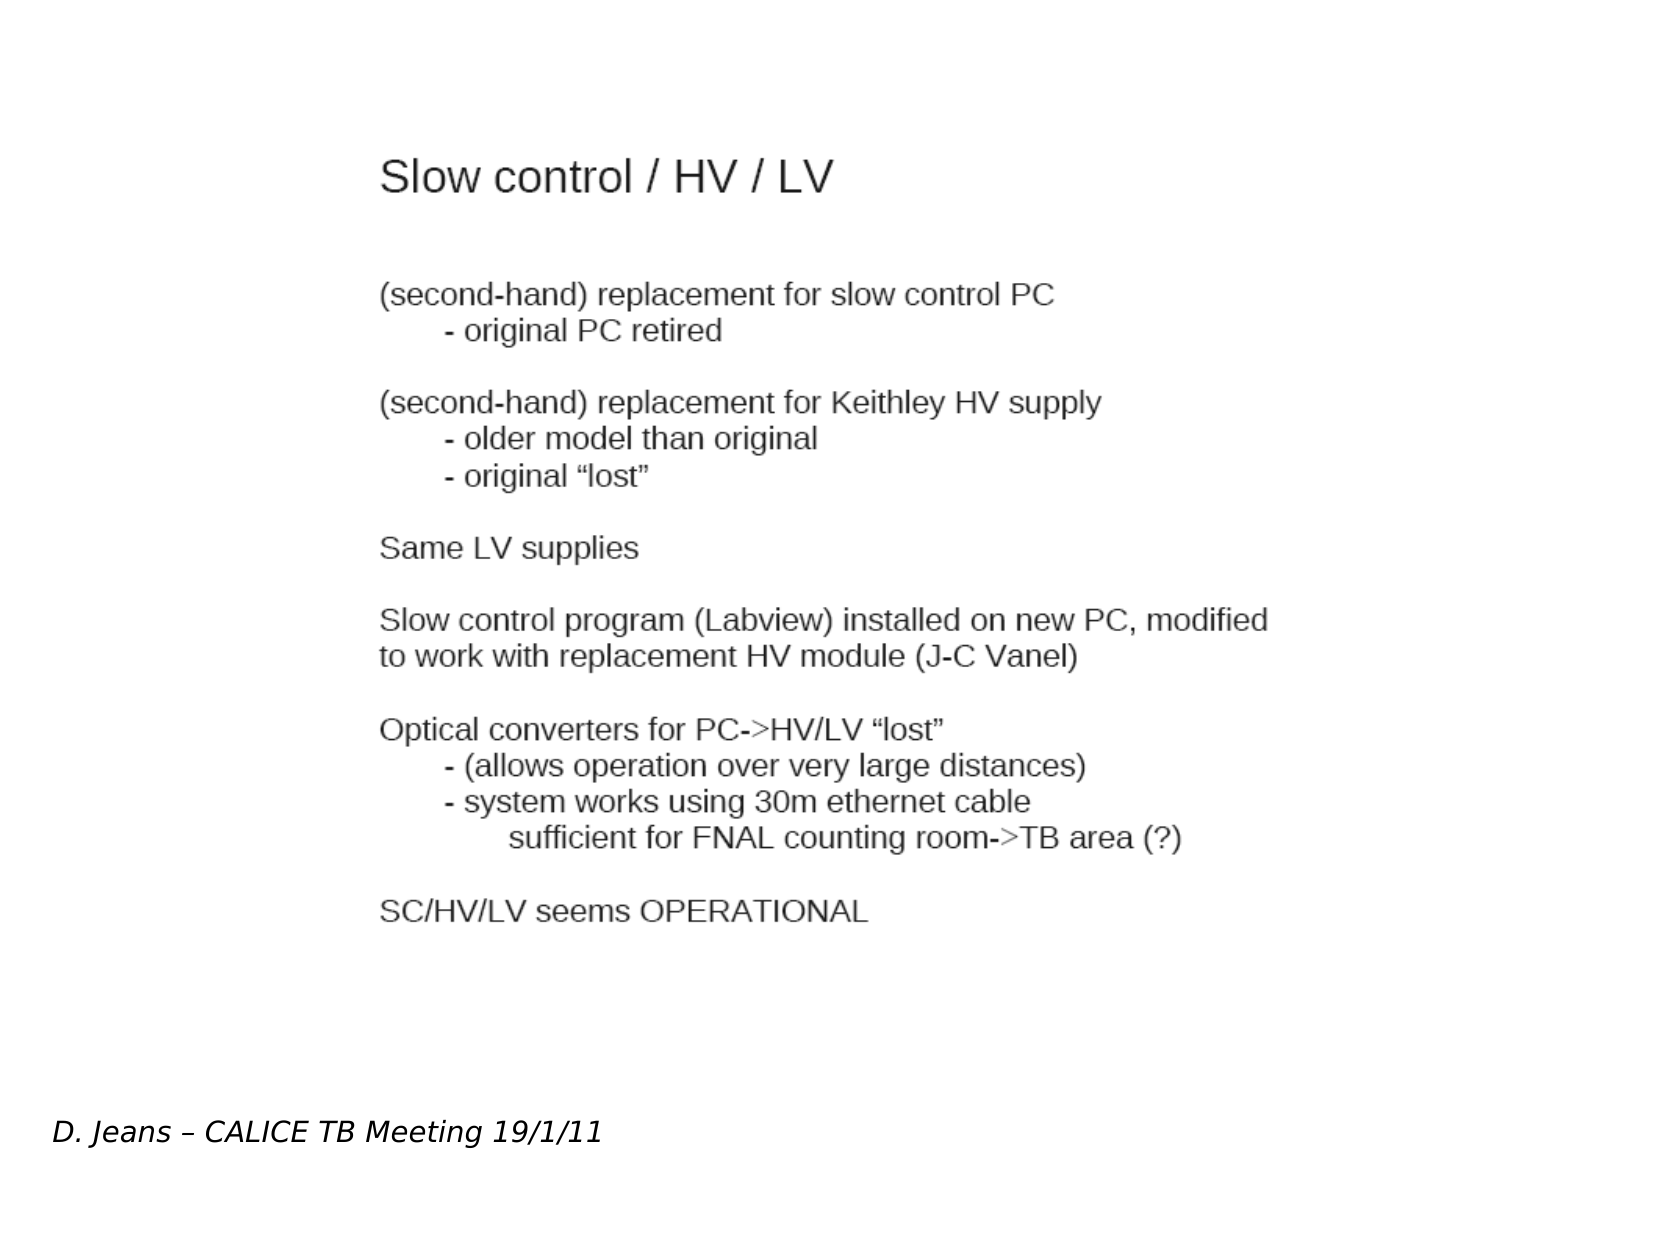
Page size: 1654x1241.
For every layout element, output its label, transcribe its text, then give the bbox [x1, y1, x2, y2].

picture [151, 77, 1560, 1027]
text_box D. Jeans – CALICE TB Meeting 19/1/11 [37, 1107, 620, 1157]
